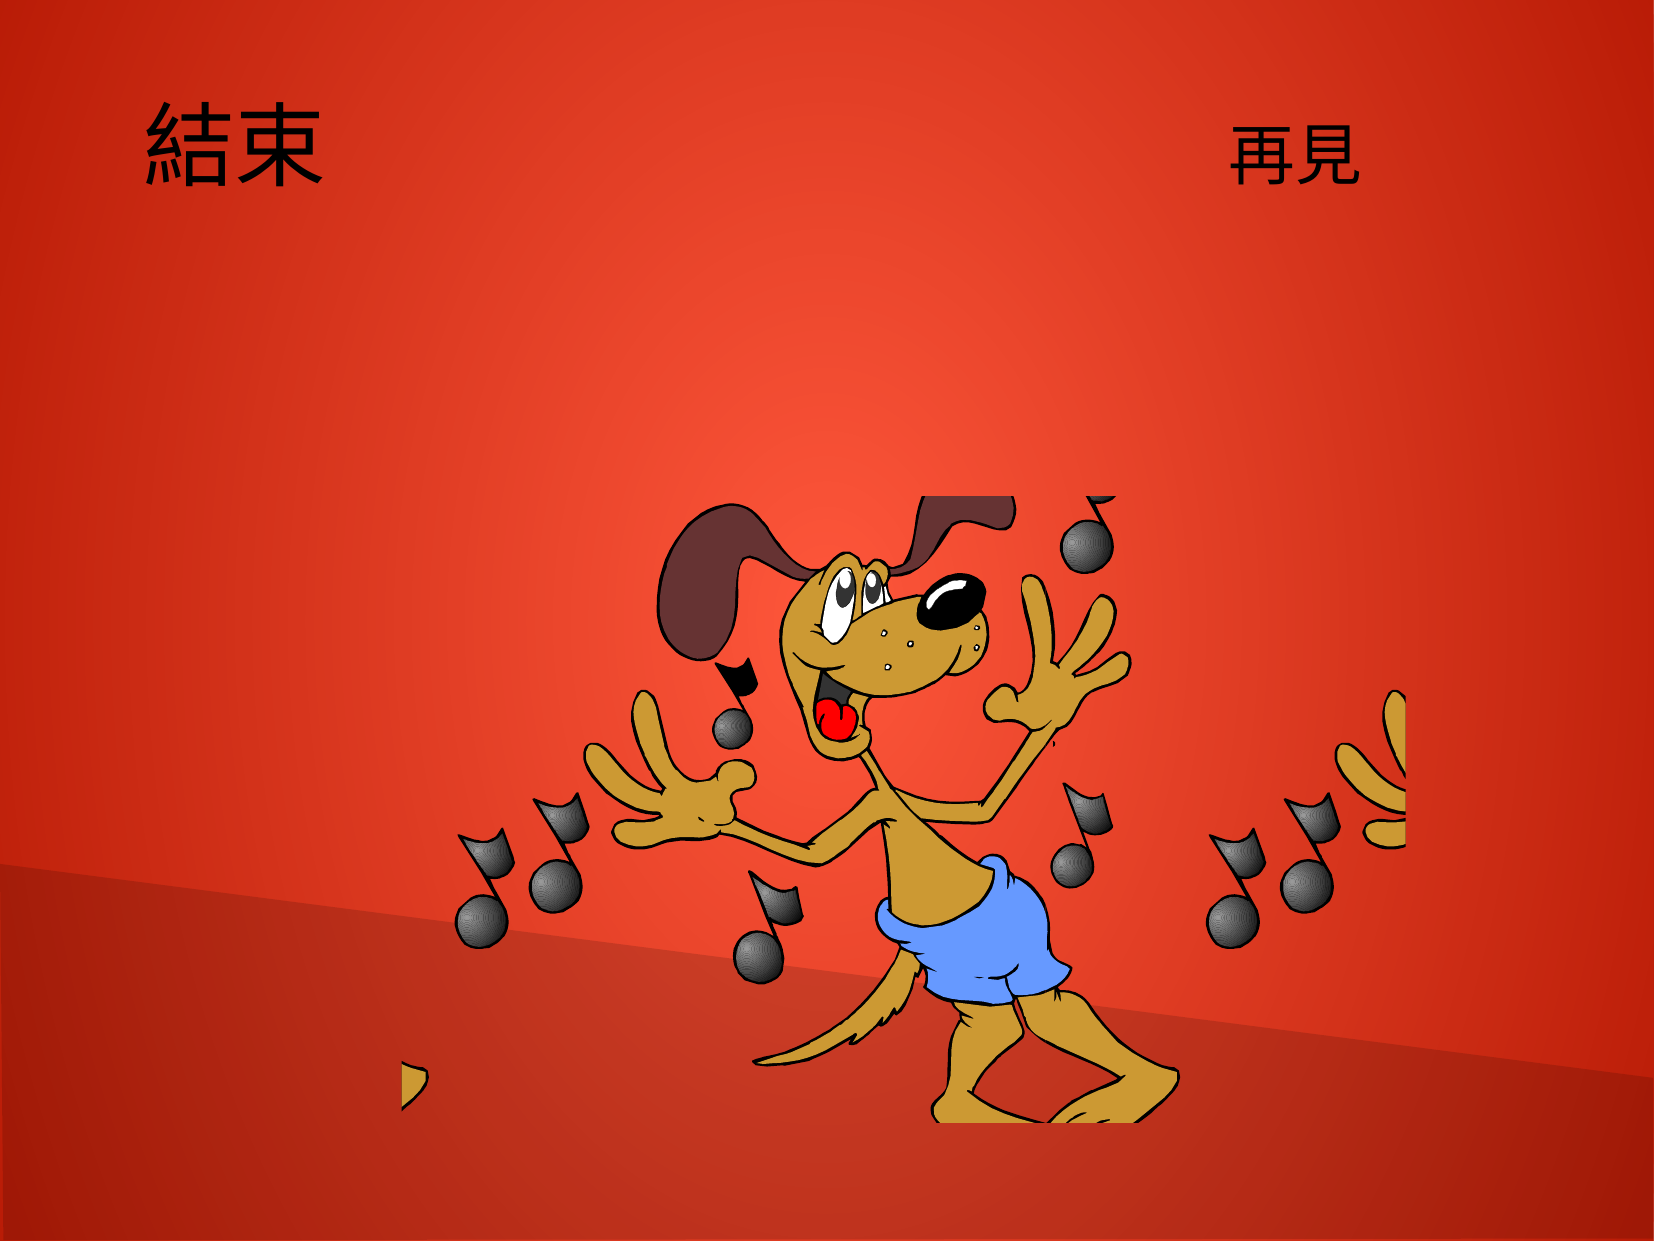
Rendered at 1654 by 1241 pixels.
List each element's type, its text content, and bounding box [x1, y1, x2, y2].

list [401, 496, 1406, 1123]
title 結束 再見 [141, 0, 1630, 351]
